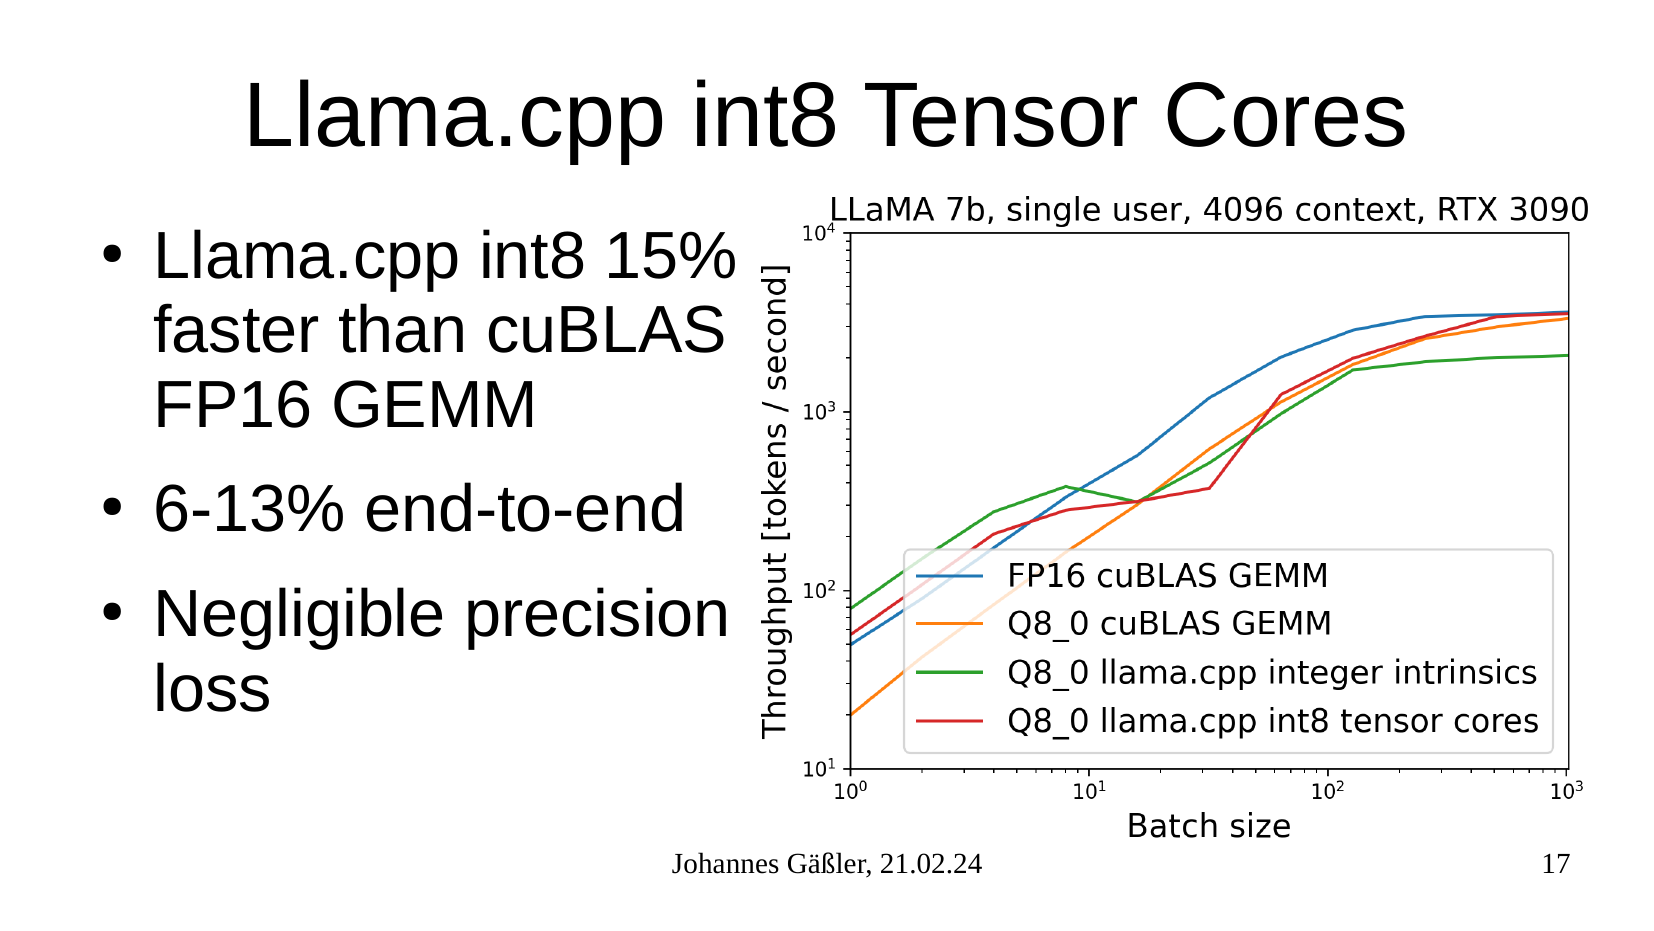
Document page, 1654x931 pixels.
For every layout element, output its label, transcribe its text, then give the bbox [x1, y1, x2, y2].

list Llama.cpp int8 15% faster than cuBLAS FP16 GEMM 6-13% end-to-end Negligible precision loss [82, 217, 1571, 758]
picture [734, 149, 1654, 845]
title Llama.cpp int8 Tensor Cores [82, 37, 1571, 193]
